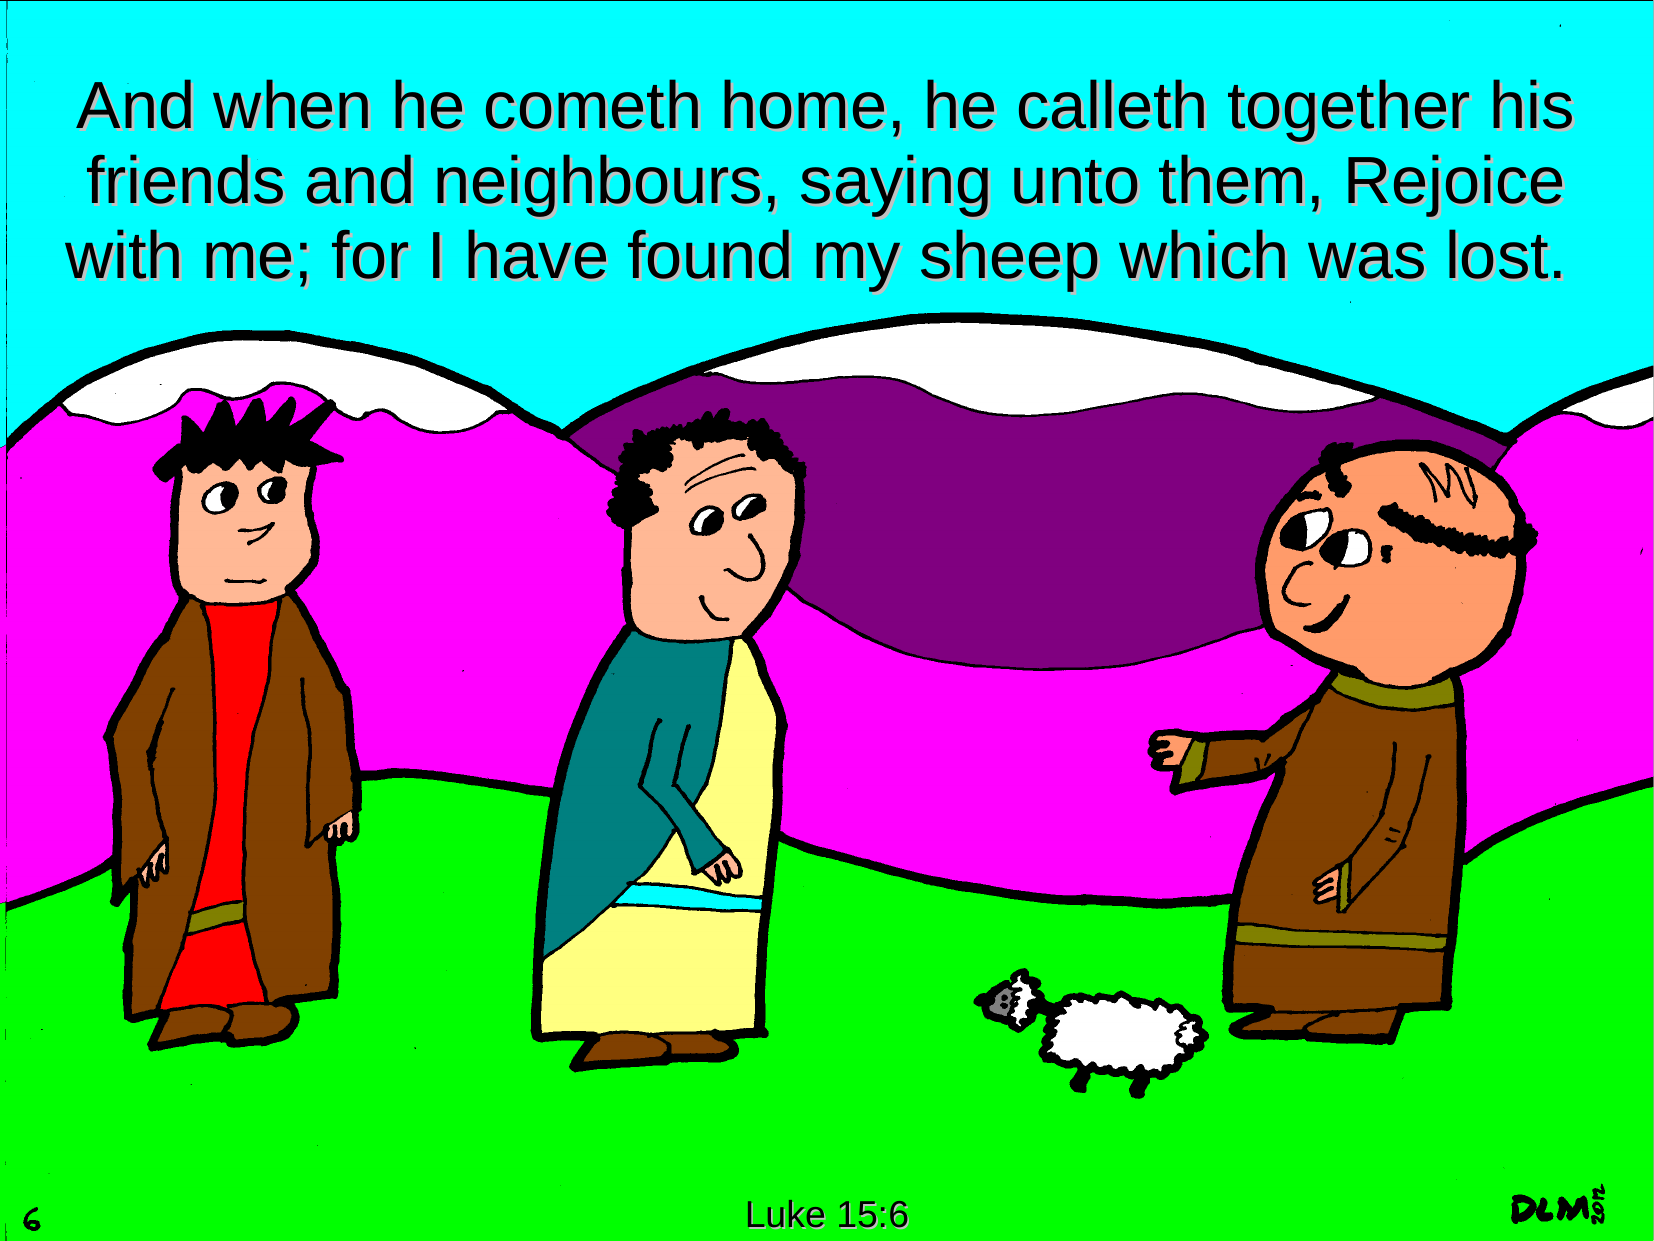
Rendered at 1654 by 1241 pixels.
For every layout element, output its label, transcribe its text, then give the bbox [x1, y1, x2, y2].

text_box And when he cometh home, he calleth together his friends and neighbours, saying unto them, Rejoice with me; for I have found my sheep which was lost. [37, 60, 1616, 301]
text_box Luke 15:6 [0, 1186, 1654, 1241]
picture [0, 1, 1654, 1186]
